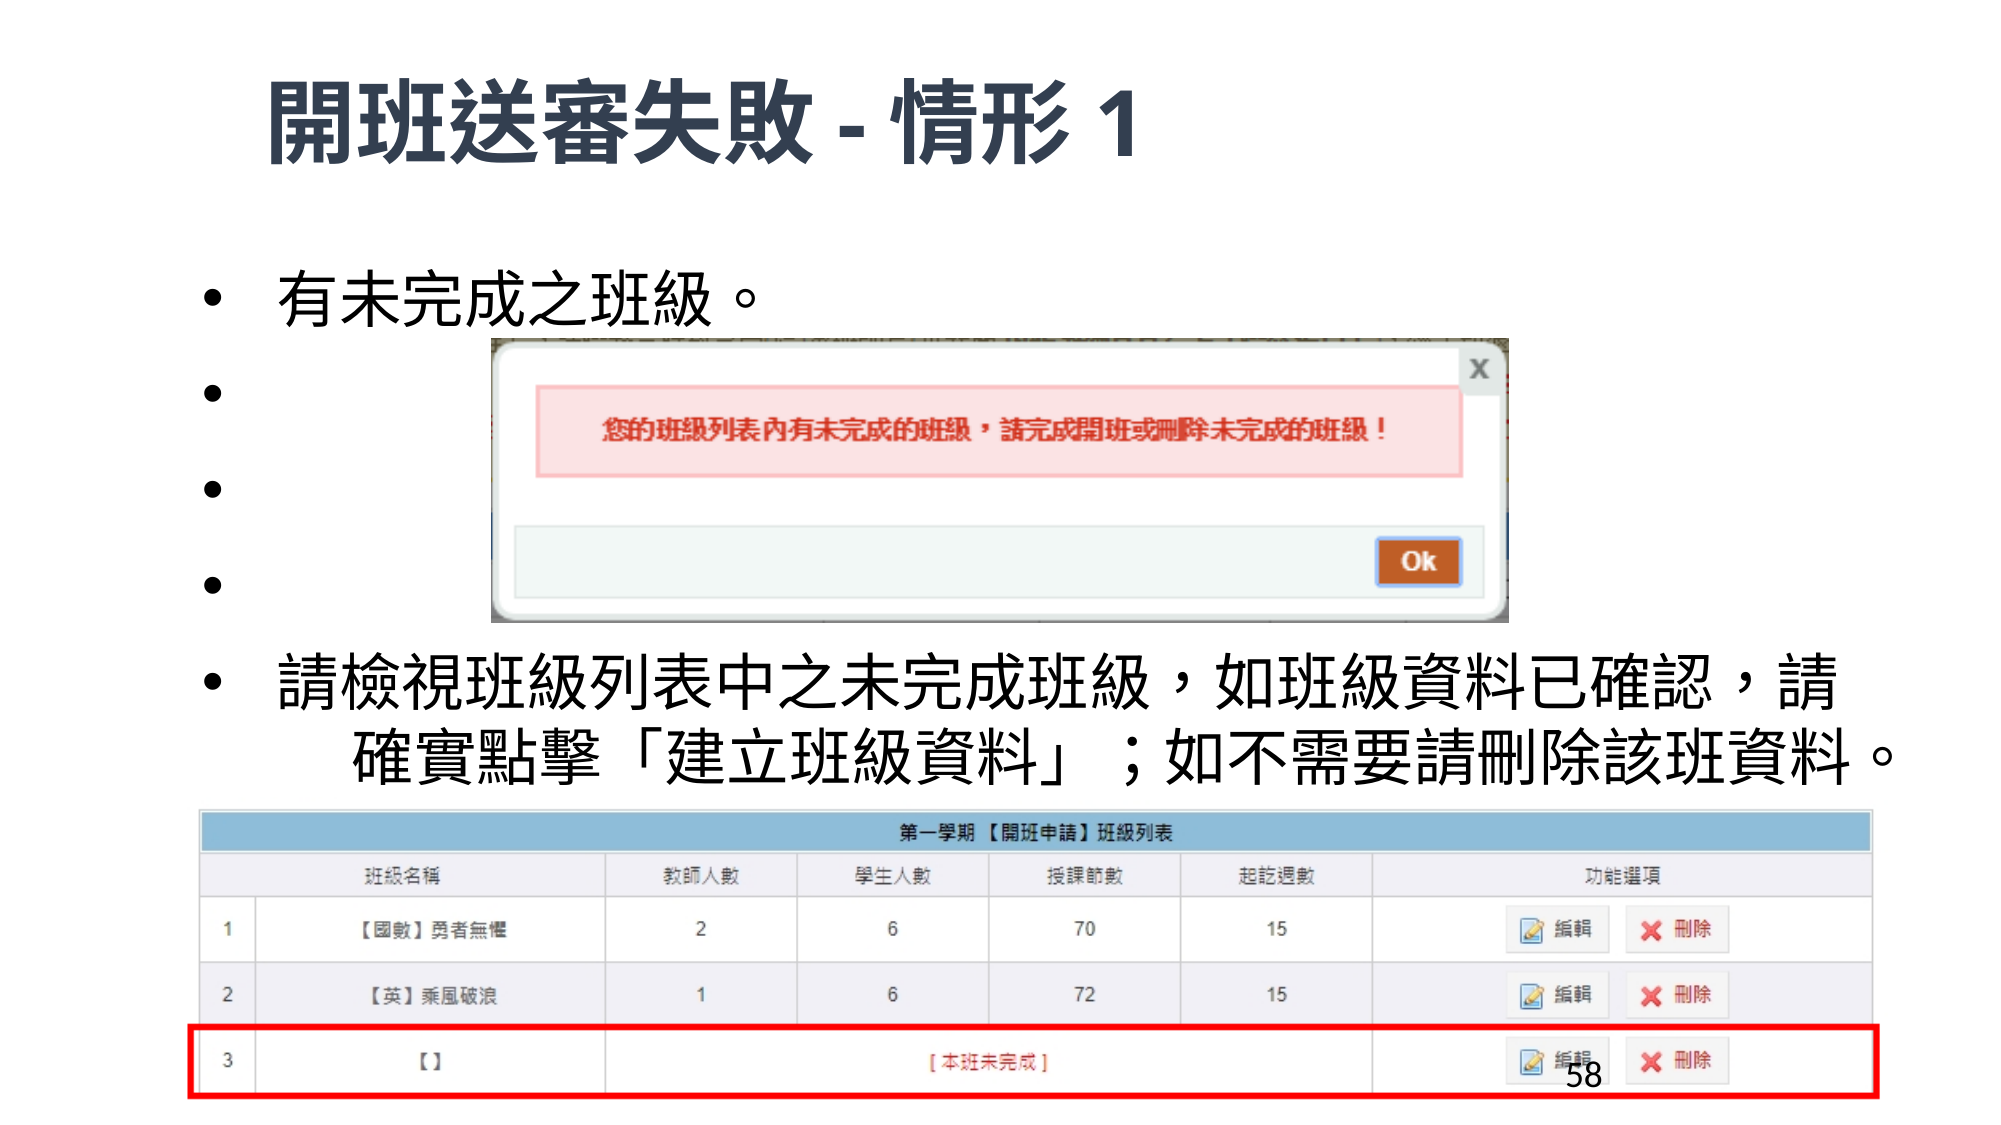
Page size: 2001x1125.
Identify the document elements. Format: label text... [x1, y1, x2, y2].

picture [186, 797, 1900, 1110]
text_box 開班送審失敗-情形1 [250, 58, 1162, 183]
text_box [1550, 1042, 2000, 1103]
picture [491, 338, 1509, 623]
subtitle 有未完成之班級。 請檢視班級列表中之未完成班級，如班級資料已確認，請確實點擊「建立班級資料」；如不需要請刪除該班資料。 [186, 252, 1900, 797]
